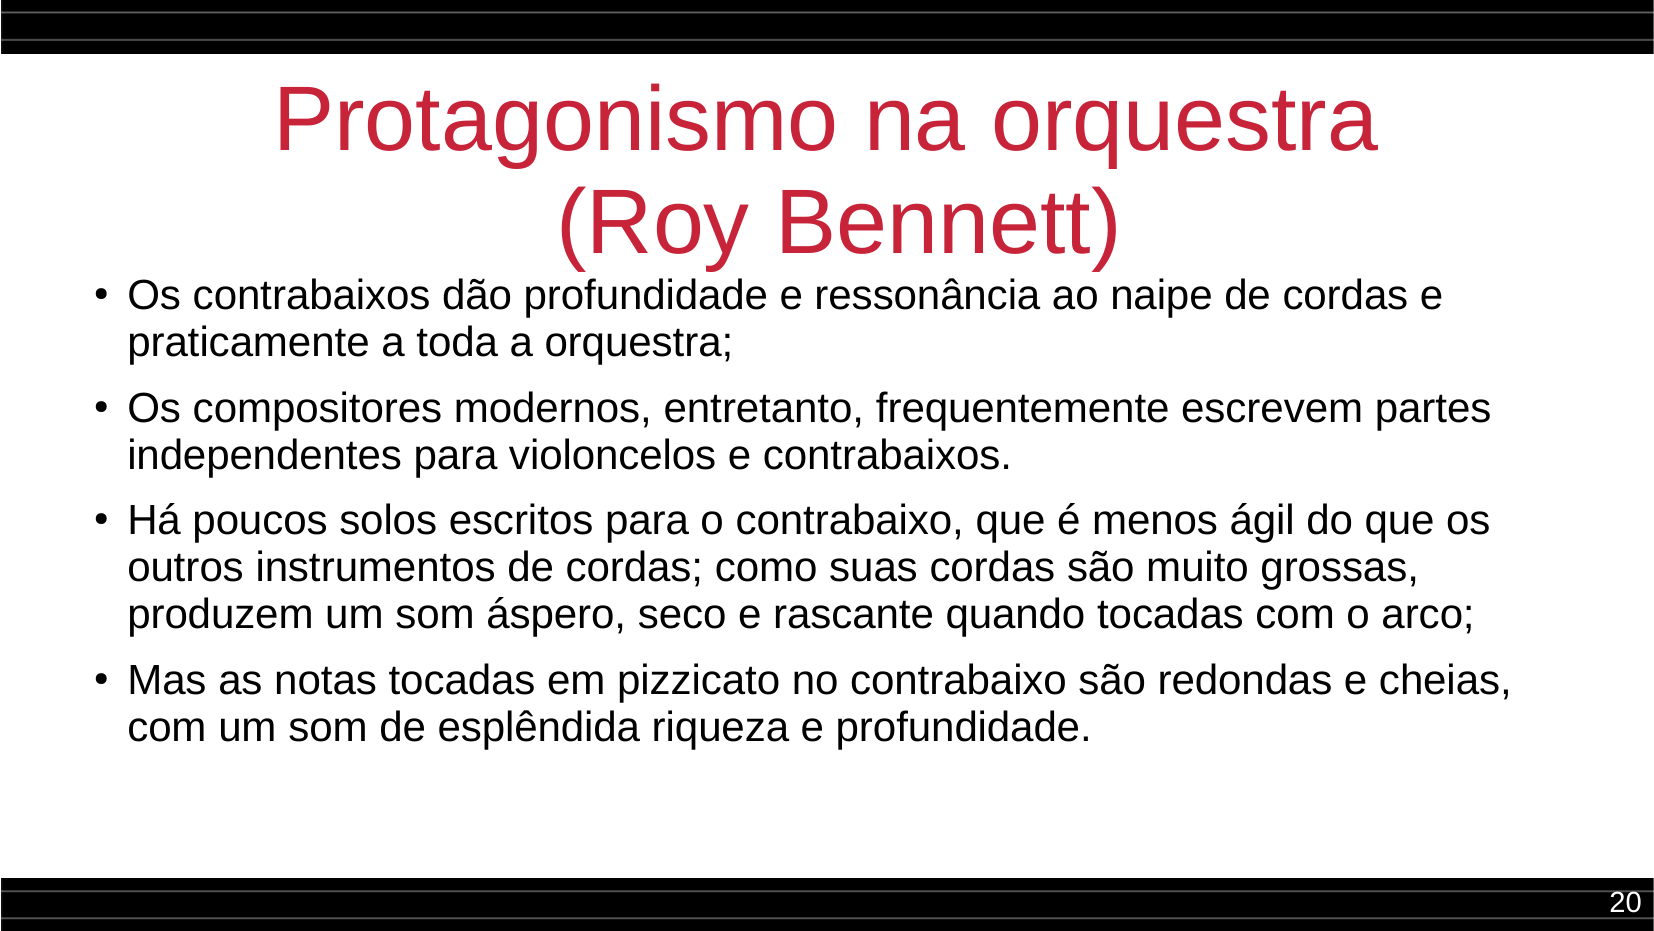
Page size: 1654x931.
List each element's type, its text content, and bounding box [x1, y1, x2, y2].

picture [1, 0, 1654, 54]
list Os contrabaixos dão profundidade e ressonância ao naipe de cordas e praticamente a toda a orquestra; Os compositores modernos, entretanto, frequentemente escrevem partes independentes para violoncelos e contrabaixos. Há poucos solos escritos para o contrabaixo, que é menos ágil do que os outros instrumentos de cordas; como suas cordas são muito grossas, produzem um som áspero, seco e rascante quando tocadas com o arco; Mas as notas tocadas em pizzicato no contrabaixo são redondas e cheias, com um som de esplêndida riqueza e profundidade. [82, 271, 1571, 758]
picture [1, 878, 1654, 931]
title Protagonismo na orquestra (Roy Bennett) [82, 67, 1571, 271]
